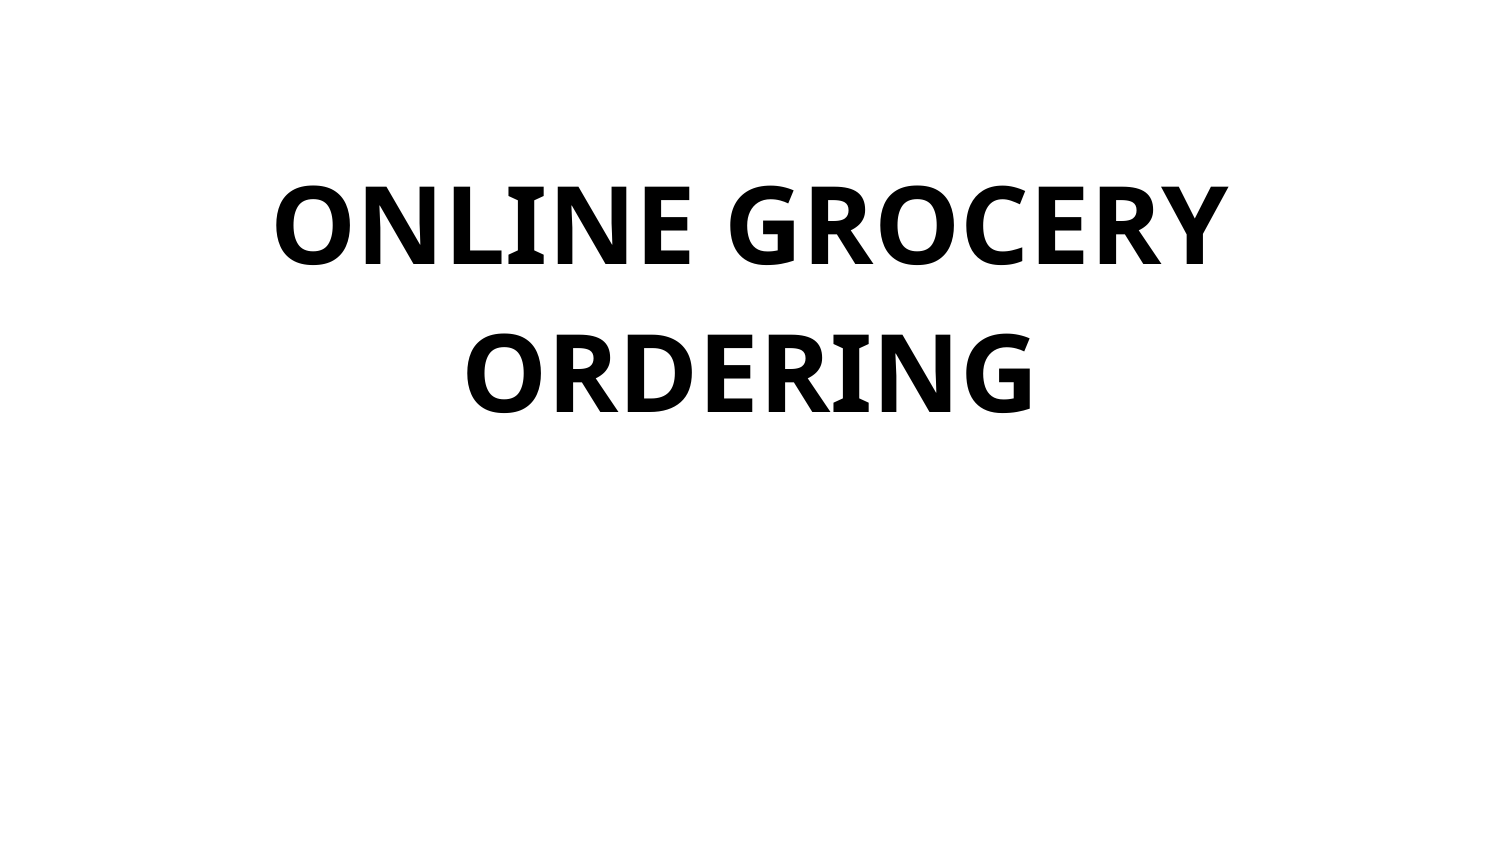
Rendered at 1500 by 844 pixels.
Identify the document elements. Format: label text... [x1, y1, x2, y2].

title ONLINE GROCERY ORDERING [51, 122, 1449, 459]
